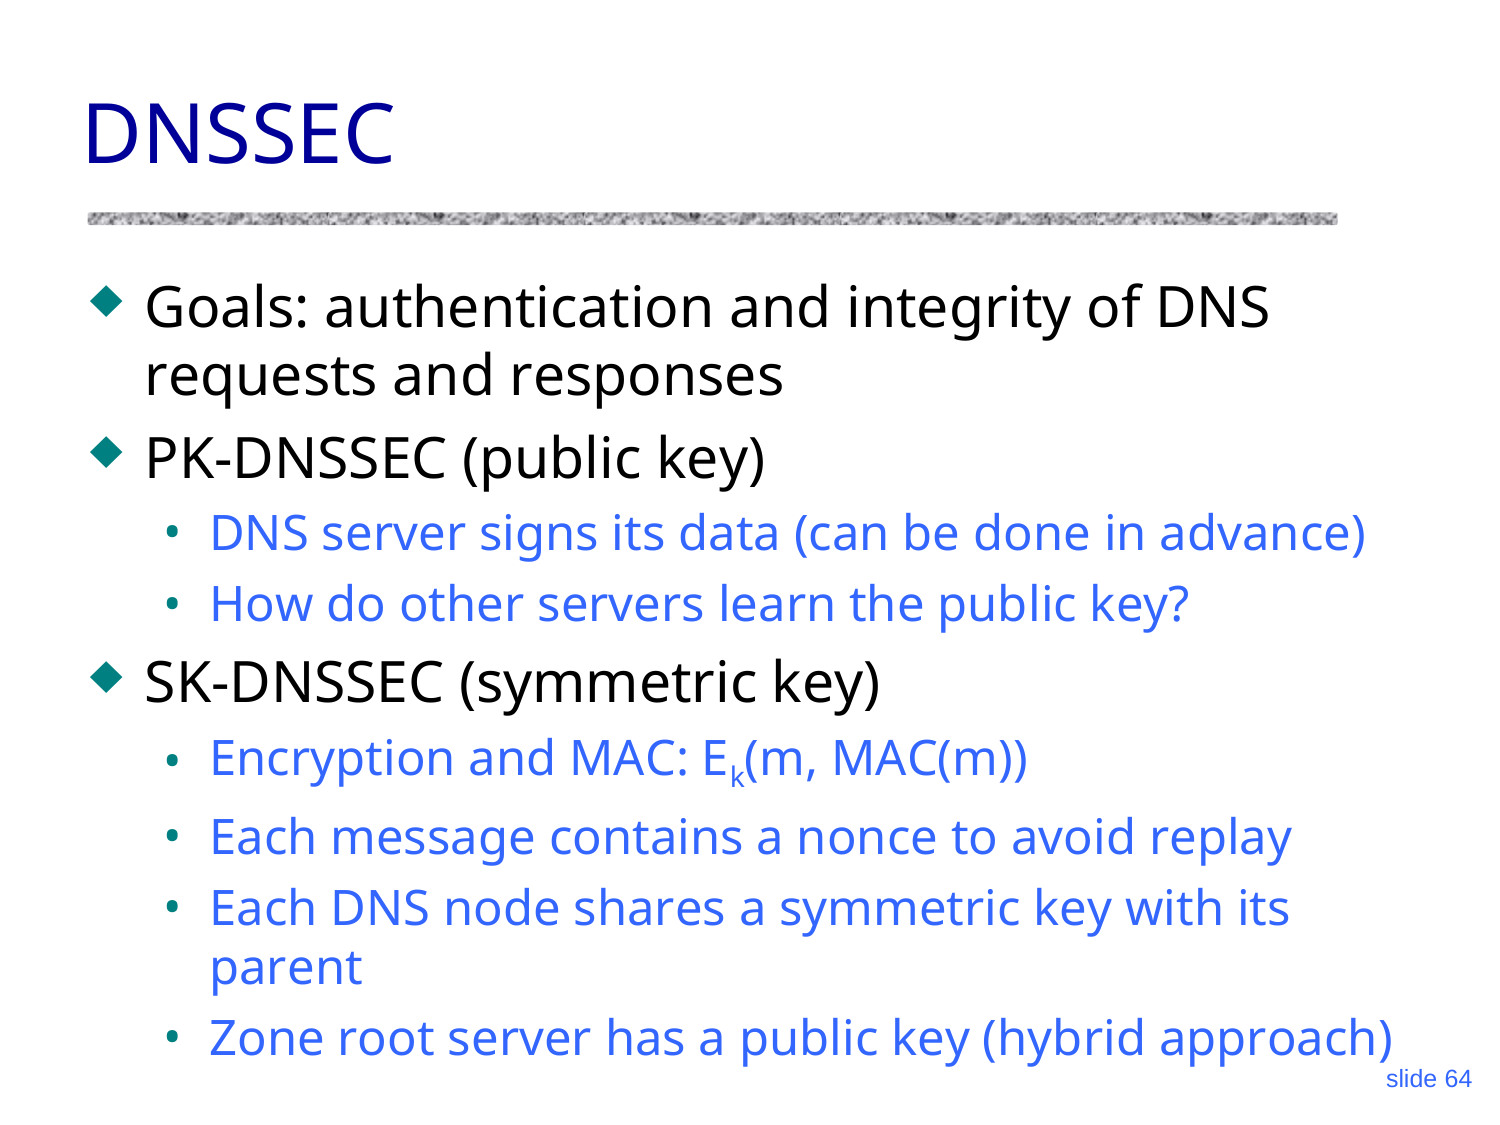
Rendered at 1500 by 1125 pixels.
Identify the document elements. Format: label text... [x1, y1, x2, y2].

text_box slide <number> [1174, 1025, 1488, 1101]
picture [87, 212, 1338, 226]
list Goals: authentication and integrity of DNS requests and responses PK-DNSSEC (public key) DNS server signs its data (can be done in advance) How do other servers learn the public key? SK-DNSSEC (symmetric key) Encryption and MAC: Ek(m, MAC(m)) Each message contains a nonce to avoid replay Each DNS node shares a symmetric key with its parent Zone root server has a public key (hybrid approach) [74, 262, 1463, 1075]
title DNSSEC [66, 37, 1342, 188]
